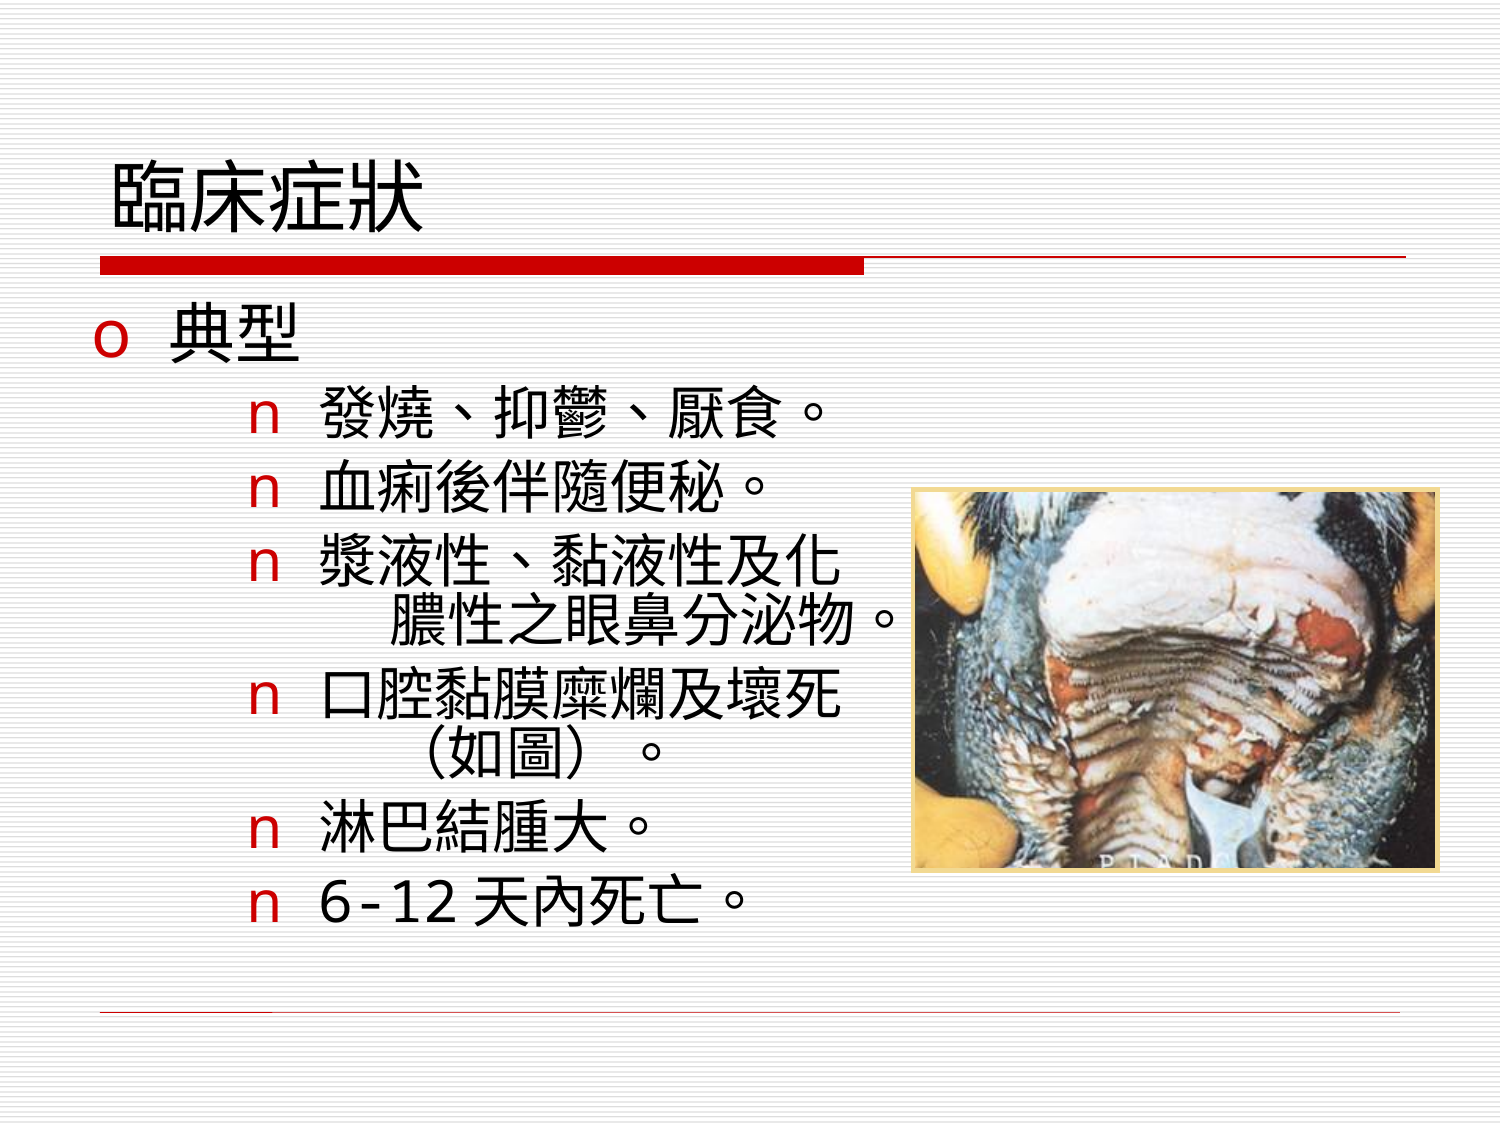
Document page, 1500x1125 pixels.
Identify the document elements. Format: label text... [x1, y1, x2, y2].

picture [915, 491, 1436, 869]
list 典型 發燒、抑鬱、厭食。 血痢後伴隨便秘。 漿液性、黏液性及化膿性之眼鼻分泌物。 口腔黏膜糜爛及壞死（如圖）。 淋巴結腫大。 6-12天內死亡。 [76, 296, 874, 1052]
title 臨床症狀 [94, 50, 1407, 250]
